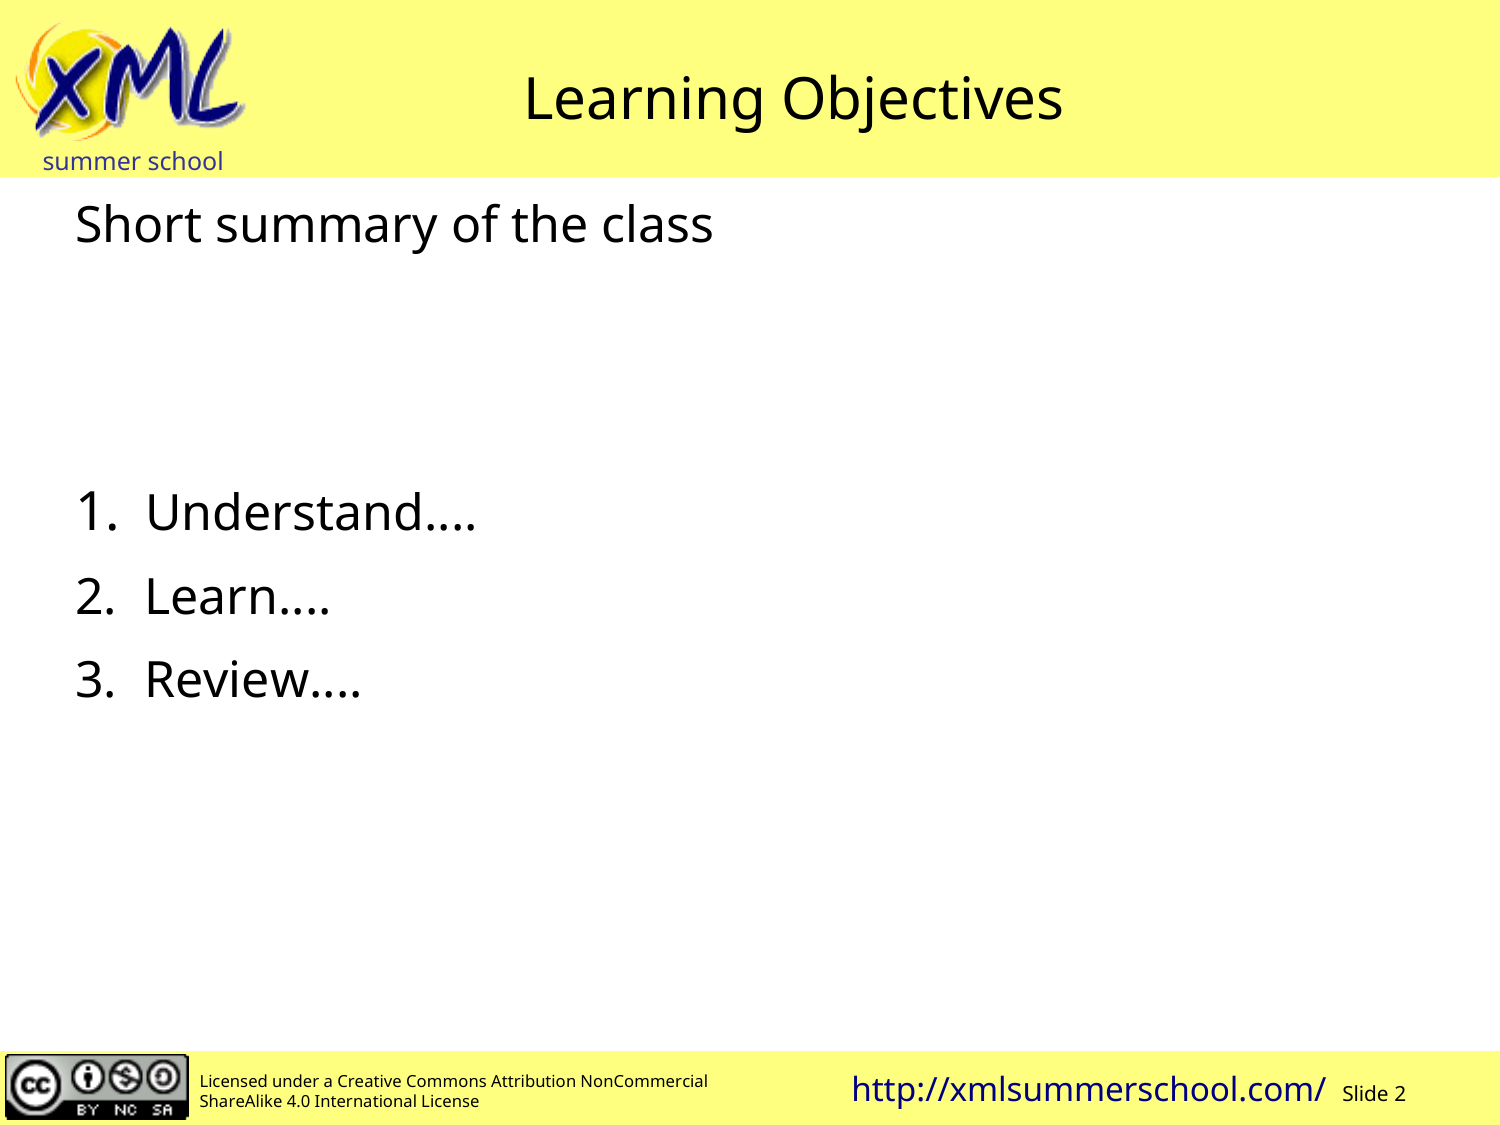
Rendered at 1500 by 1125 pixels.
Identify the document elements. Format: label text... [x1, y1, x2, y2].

picture [0, 0, 254, 150]
list Understand.... Learn.... Review.... [75, 472, 1426, 1006]
list Short summary of the class [75, 188, 1426, 455]
picture [5, 1054, 189, 1120]
title Learning Objectives [281, 38, 1306, 155]
